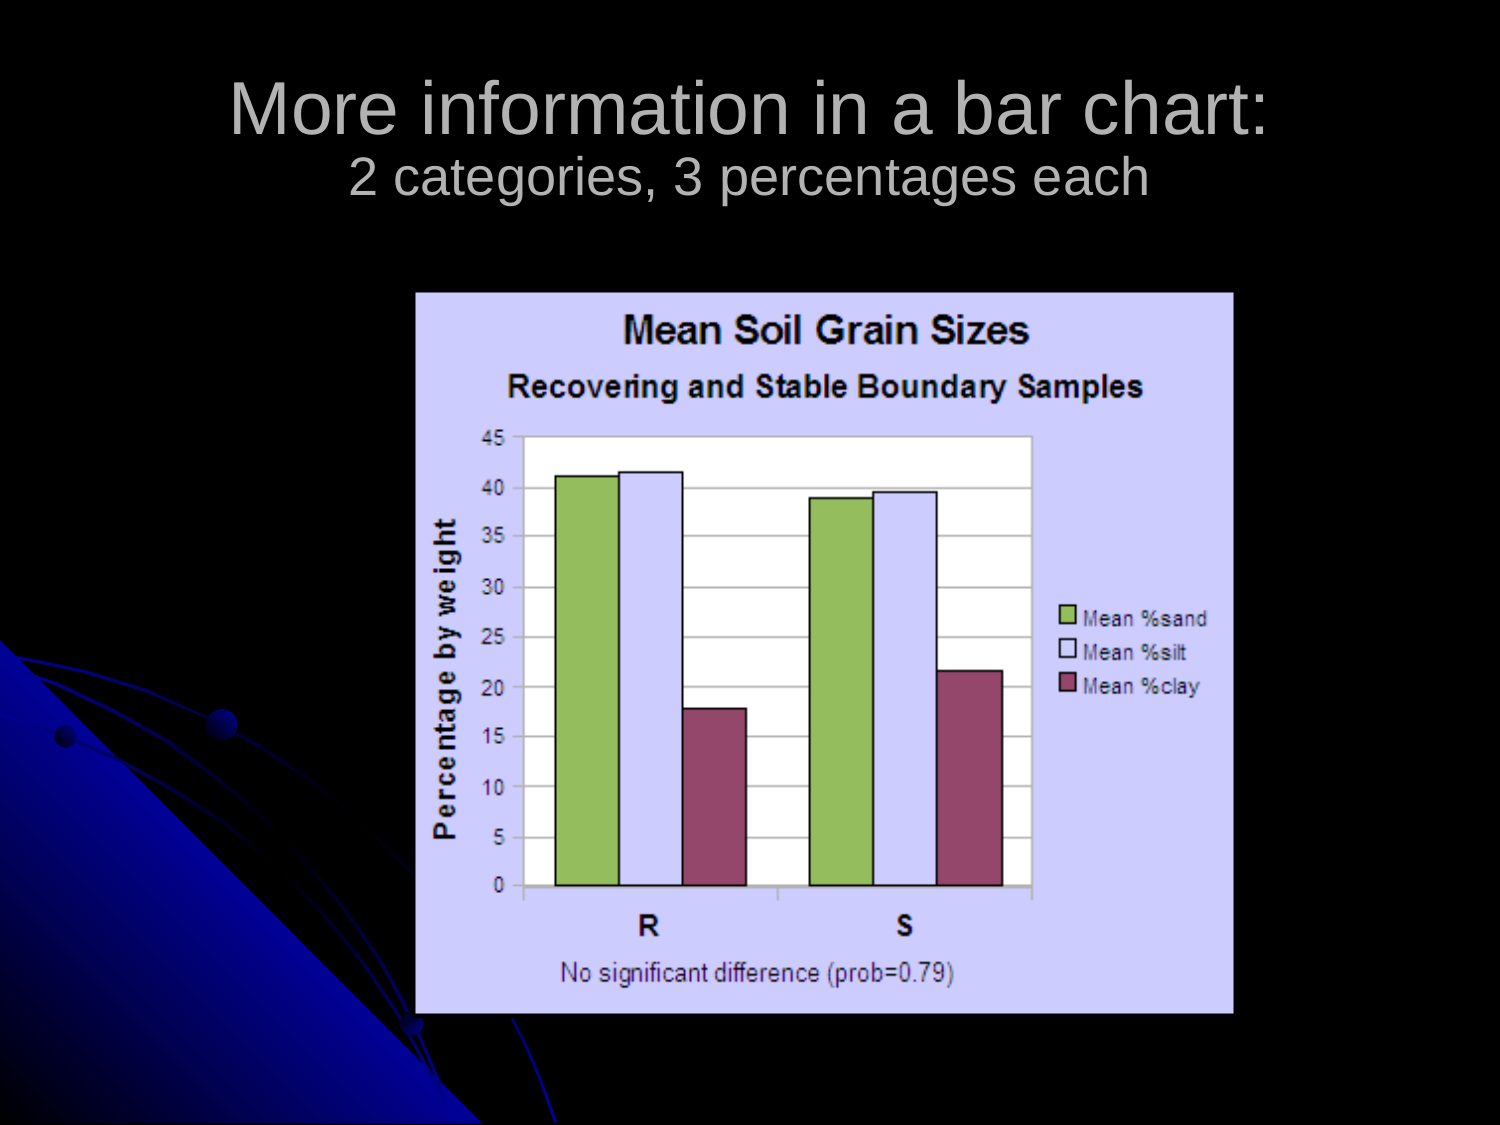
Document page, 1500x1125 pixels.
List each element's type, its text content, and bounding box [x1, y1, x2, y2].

picture [412, 289, 1238, 1018]
title More information in a bar chart: 2 categories, 3 percentages each [75, 45, 1426, 233]
